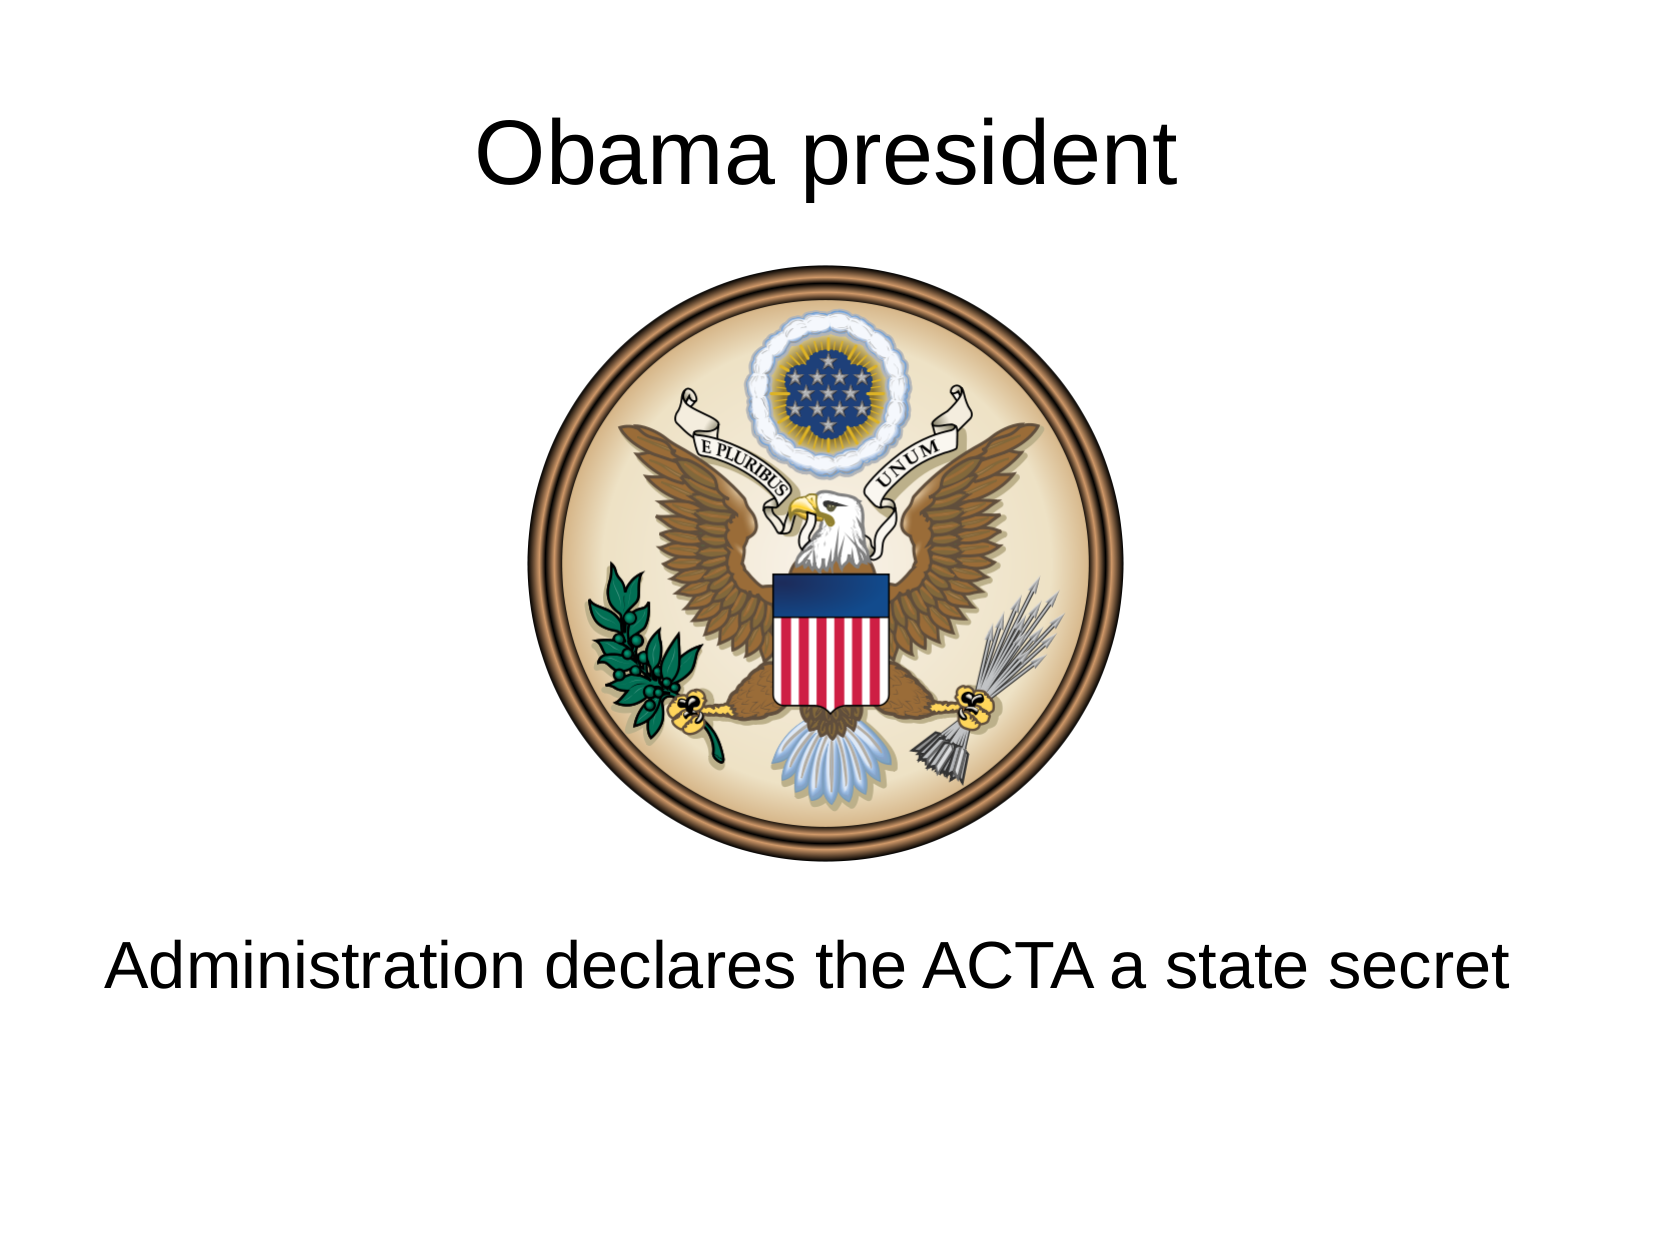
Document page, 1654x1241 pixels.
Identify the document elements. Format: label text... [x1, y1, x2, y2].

list Administration declares the ACTA a state secret [86, 927, 1576, 1126]
picture [525, 263, 1126, 864]
title Obama president [82, 49, 1571, 257]
